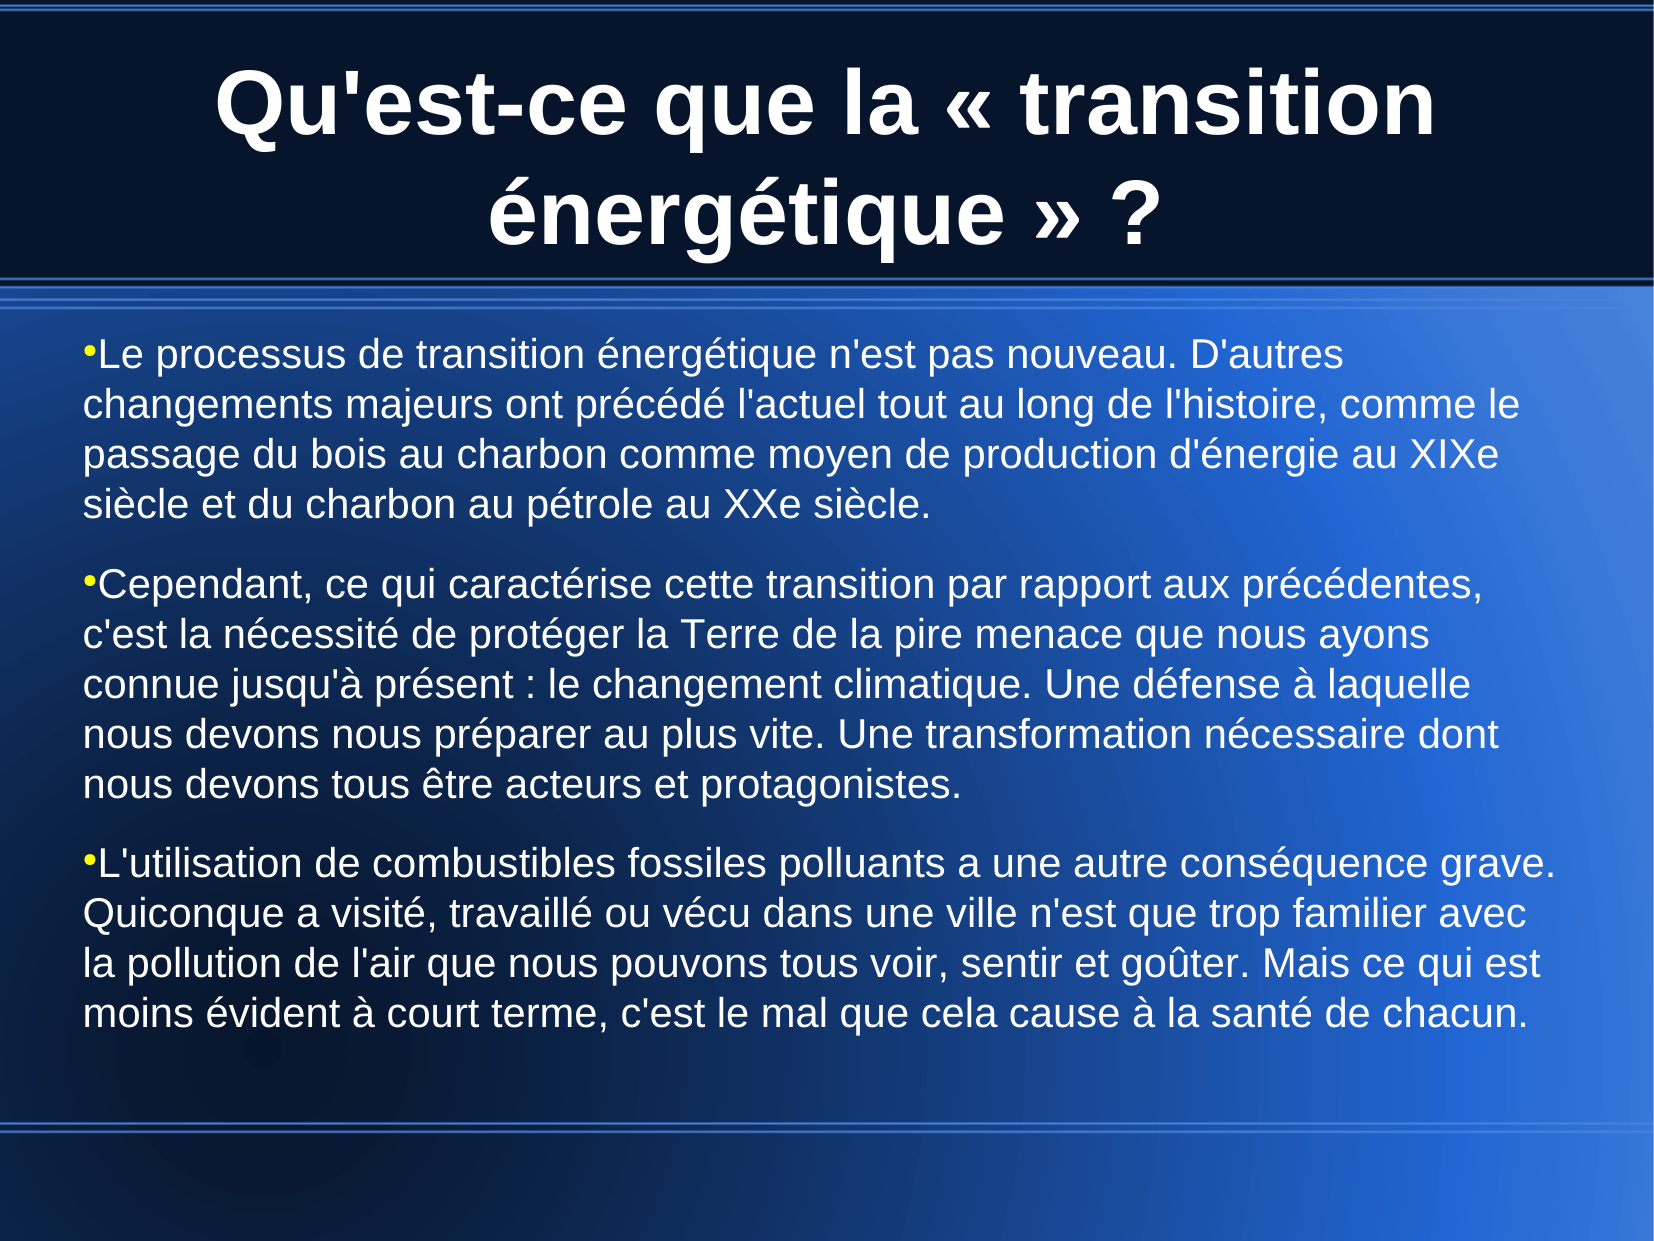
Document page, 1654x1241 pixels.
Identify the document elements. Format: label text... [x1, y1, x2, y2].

title Qu'est-ce que la « transition énergétique » ? [82, 42, 1571, 263]
picture [0, 0, 1654, 1241]
list Le processus de transition énergétique n'est pas nouveau. D'autres changements majeurs ont précédé l'actuel tout au long de l'histoire, comme le passage du bois au charbon comme moyen de production d'énergie au XIXe siècle et du charbon au pétrole au XXe siècle. Cependant, ce qui caractérise cette transition par rapport aux précédentes, c'est la nécessité de protéger la Terre de la pire menace que nous ayons connue jusqu'à présent : le changement climatique. Une défense à laquelle nous devons nous préparer au plus vite. Une transformation nécessaire dont nous devons tous être acteurs et protagonistes. L'utilisation de combustibles fossiles polluants a une autre conséquence grave. Quiconque a visité, travaillé ou vécu dans une ville n'est que trop familier avec la pollution de l'air que nous pouvons tous voir, sentir et goûter. Mais ce qui est moins évident à court terme, c'est le mal que cela cause à la santé de chacun. [82, 327, 1571, 1146]
